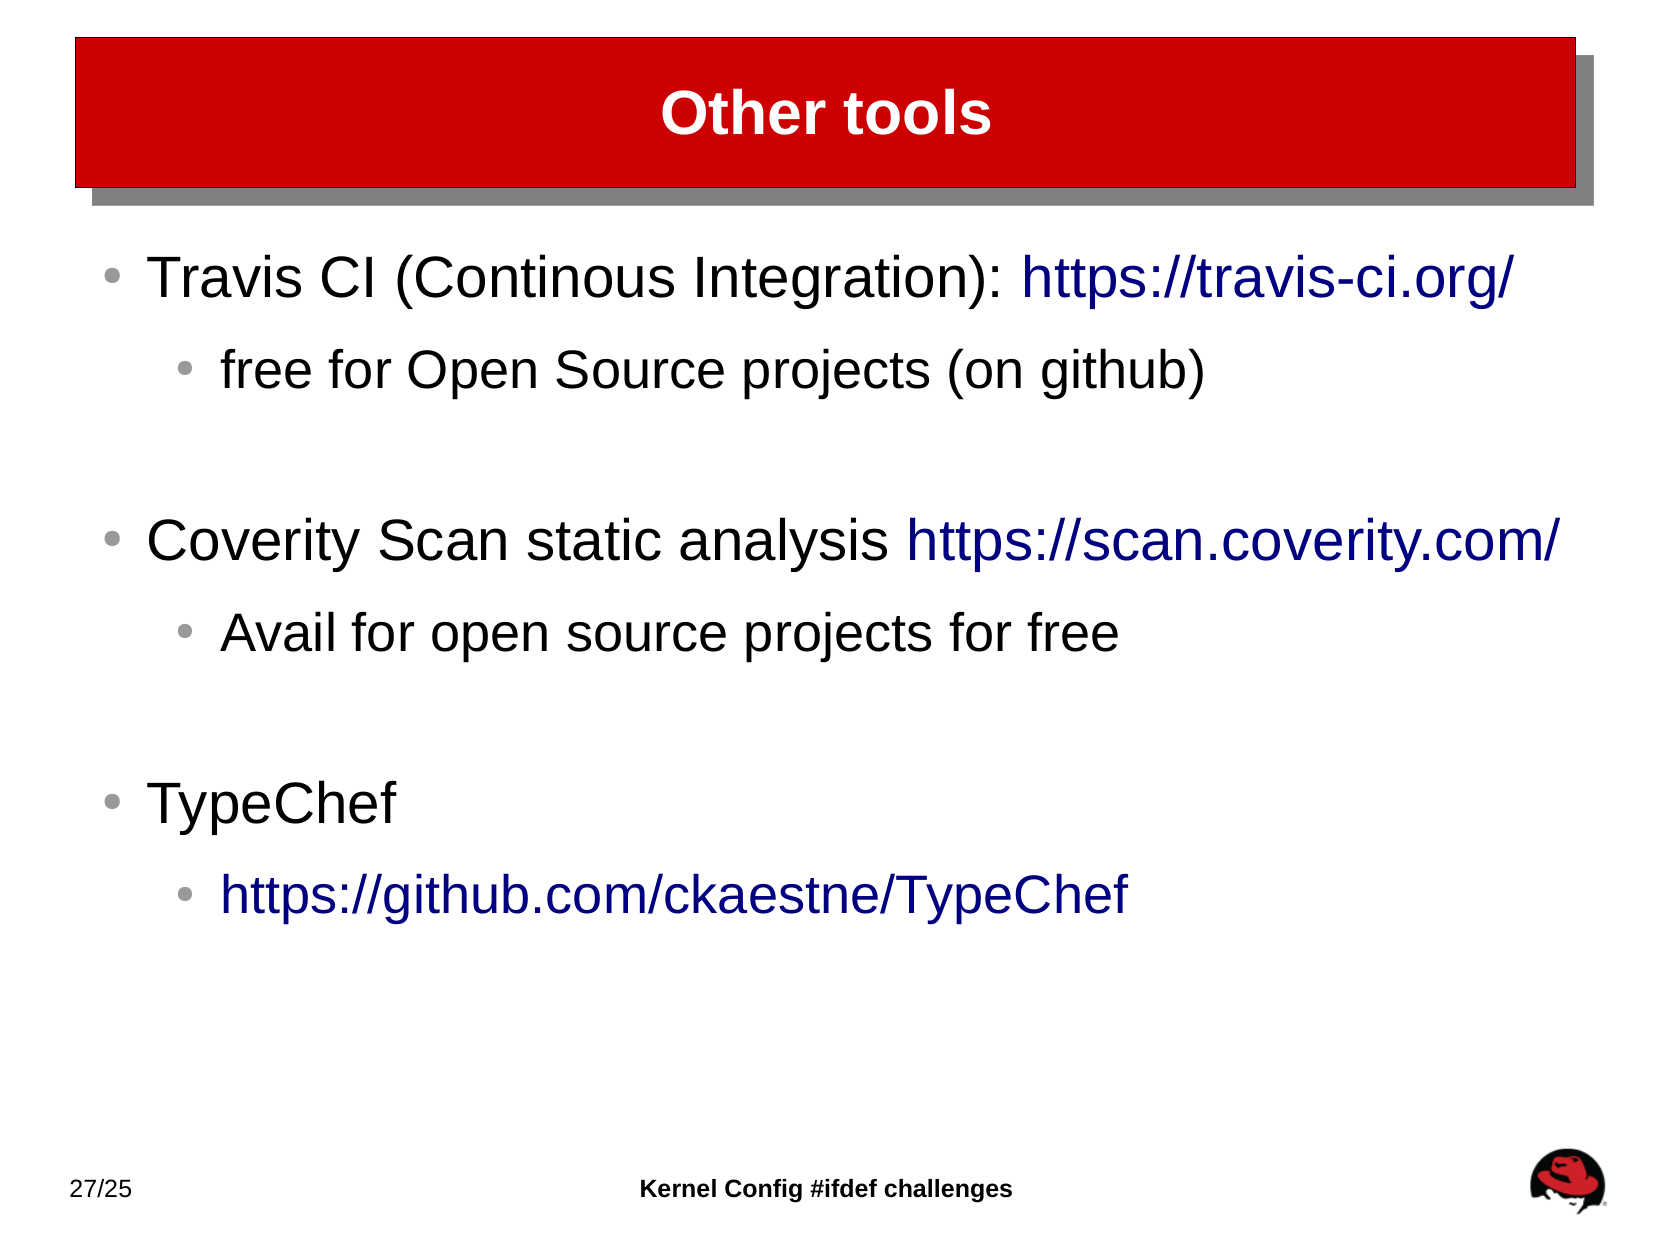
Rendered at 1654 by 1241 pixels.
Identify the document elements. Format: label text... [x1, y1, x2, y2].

text_box [86, 244, 1576, 1054]
picture [1529, 1146, 1613, 1224]
title Other tools [82, 37, 1571, 188]
